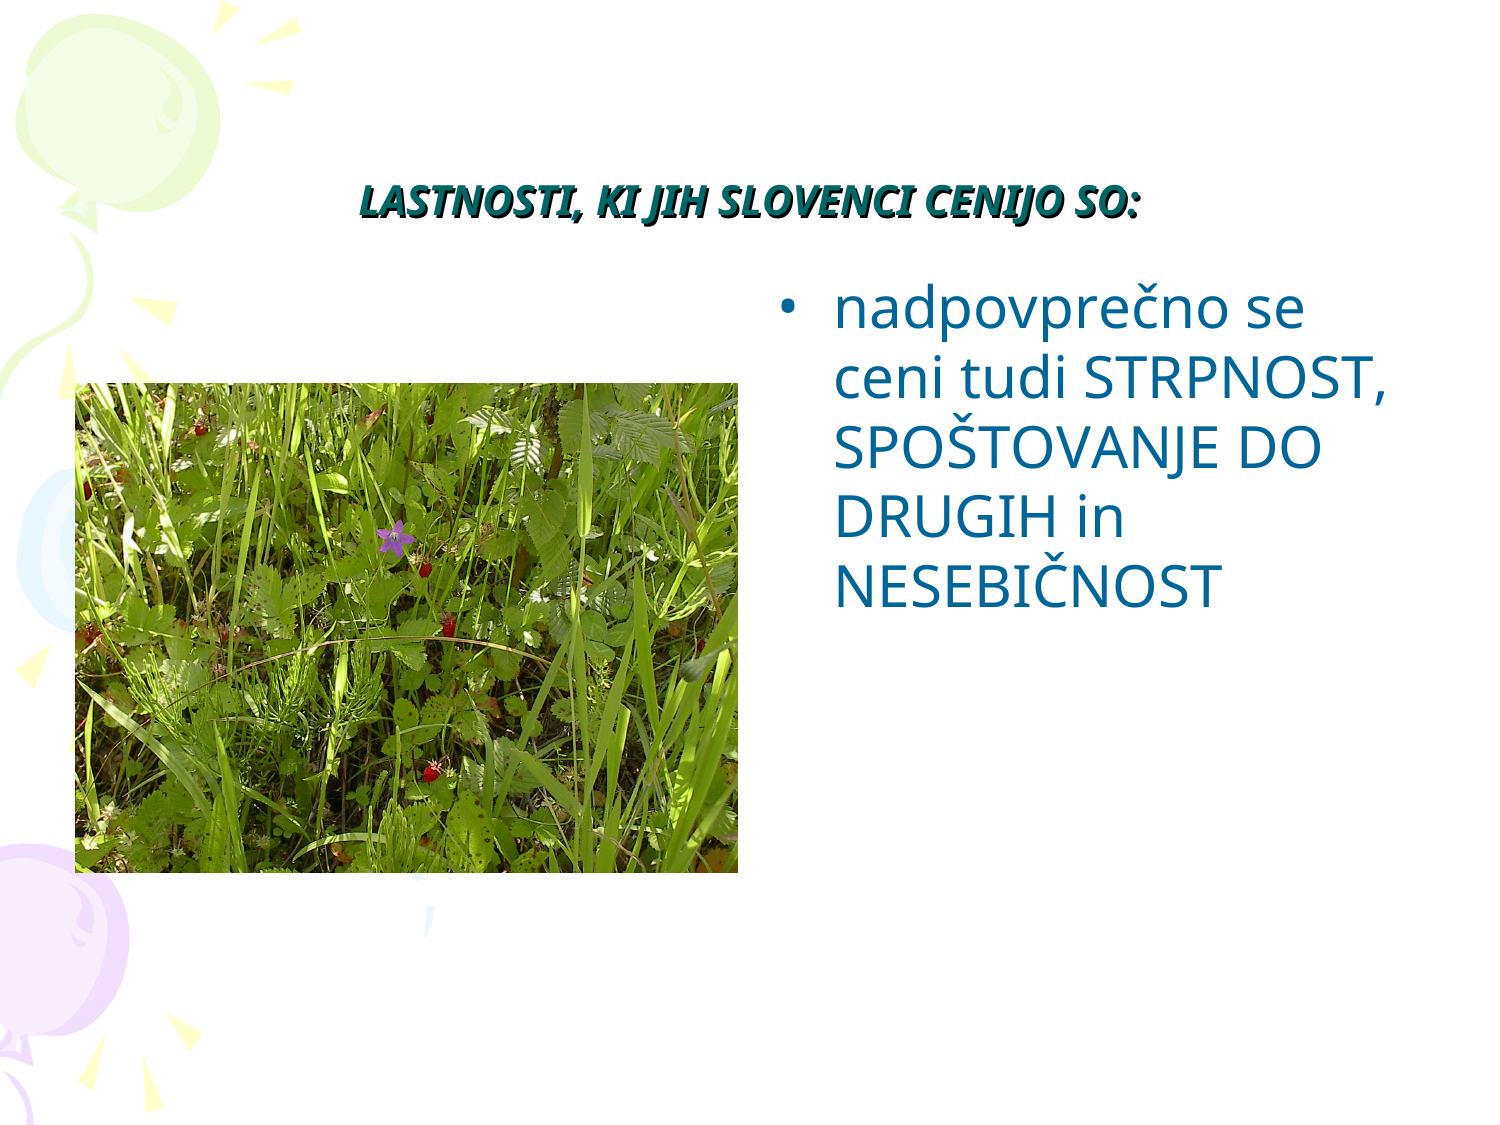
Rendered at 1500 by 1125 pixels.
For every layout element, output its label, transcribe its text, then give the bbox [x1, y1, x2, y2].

list nadpovprečno se ceni tudi STRPNOST, SPOŠTOVANJE DO DRUGIH in NESEBIČNOST [762, 262, 1426, 994]
picture [75, 383, 738, 873]
title LASTNOSTI, KI JIH SLOVENCI CENIJO SO: [72, 16, 1426, 233]
